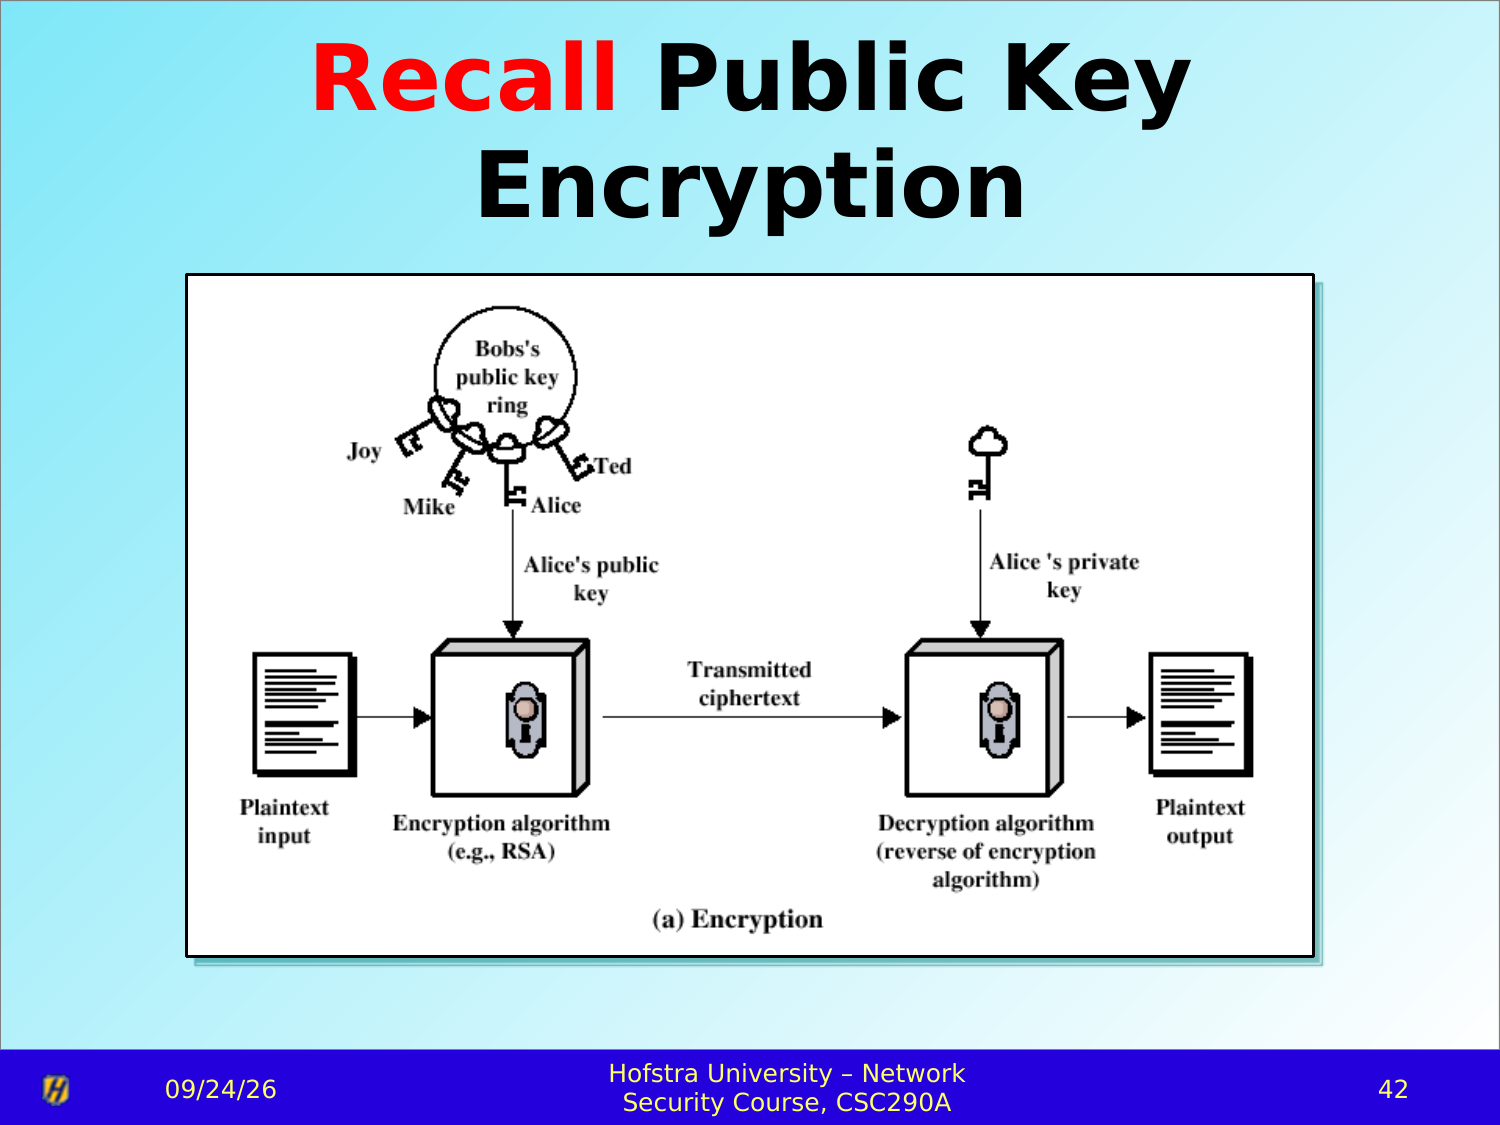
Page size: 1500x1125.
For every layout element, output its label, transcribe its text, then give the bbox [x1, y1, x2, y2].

picture [37, 1072, 76, 1110]
picture [187, 275, 1313, 956]
title Recall Public Key Encryption [112, 17, 1391, 248]
